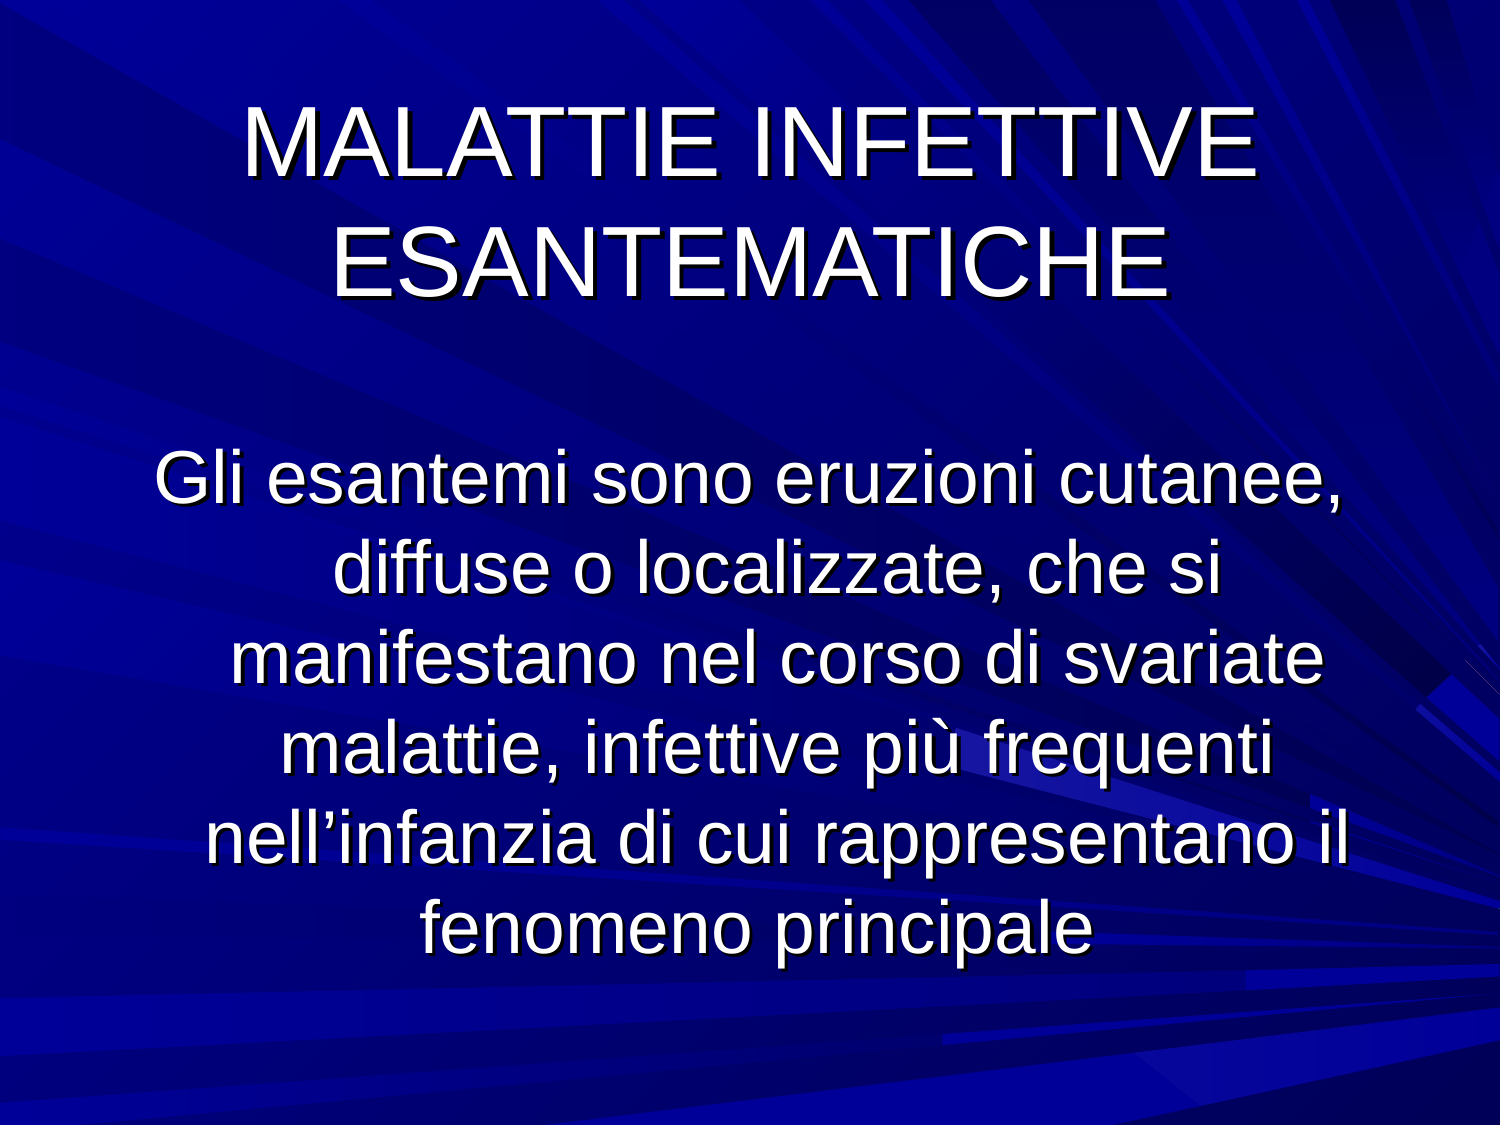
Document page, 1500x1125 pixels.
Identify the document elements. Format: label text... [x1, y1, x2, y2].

subtitle Gli esantemi sono eruzioni cutanee, diffuse o localizzate, che si manifestano nel corso di svariate malattie, infettive più frequenti nell’infanzia di cui rappresentano il fenomeno principale [53, 420, 1447, 1024]
title MALATTIE INFETTIVE ESANTEMATICHE [76, 66, 1425, 327]
